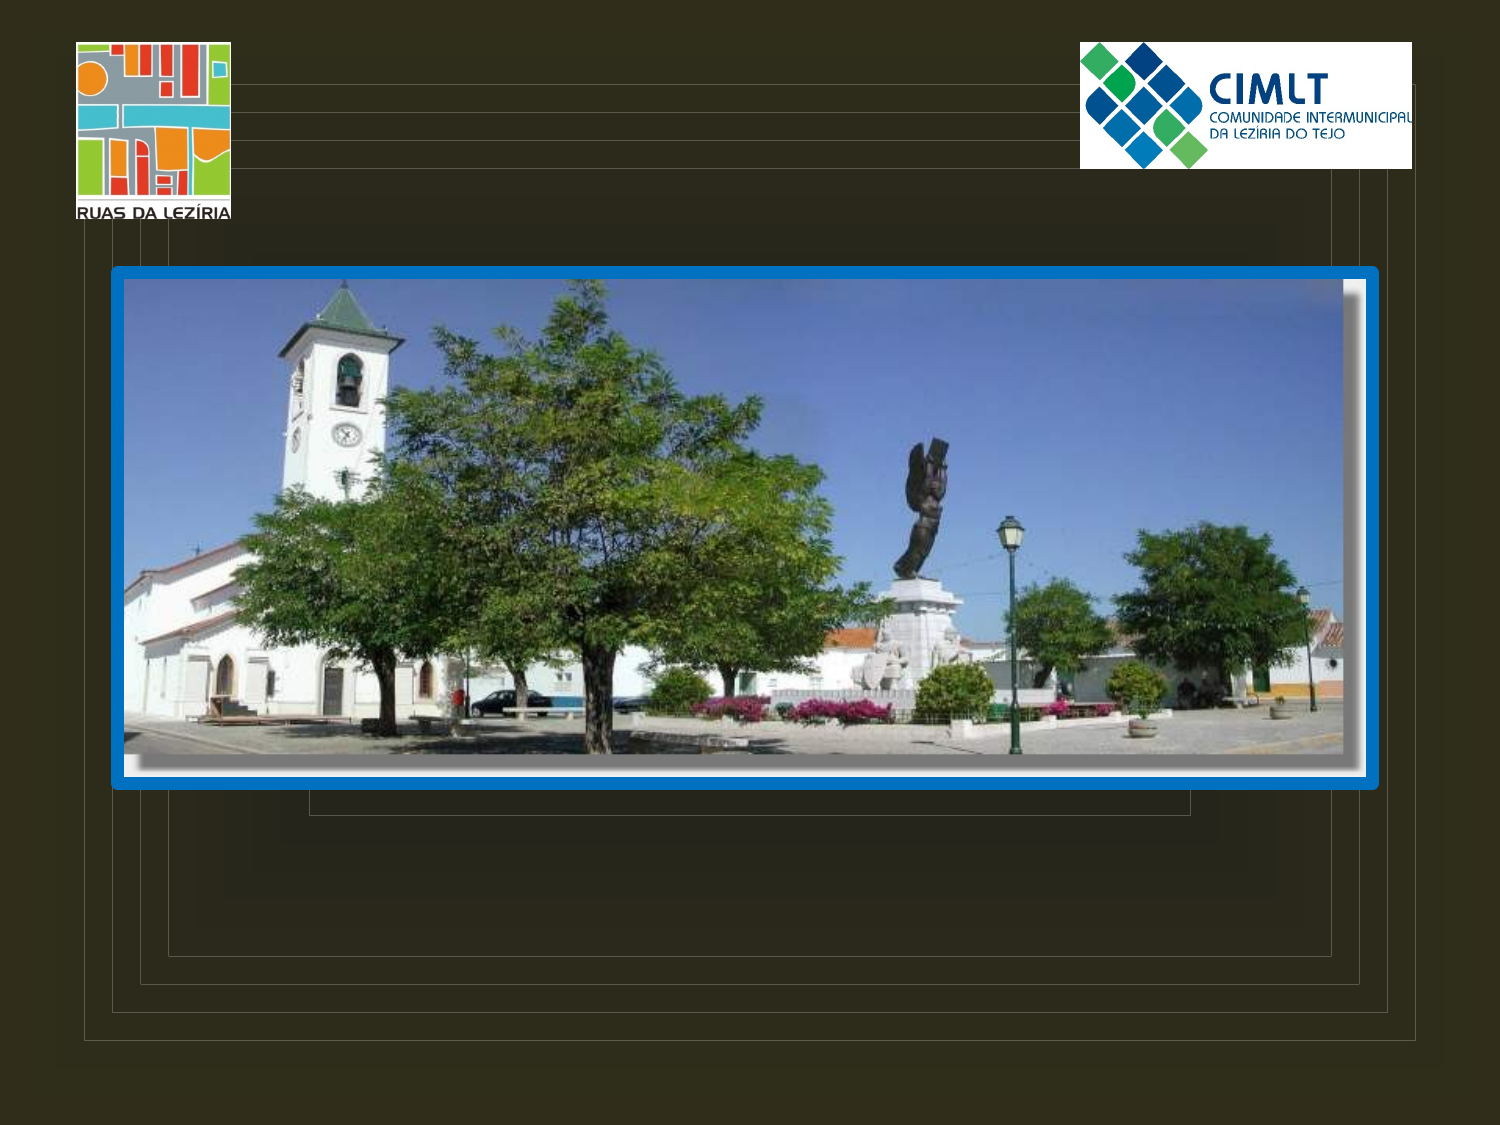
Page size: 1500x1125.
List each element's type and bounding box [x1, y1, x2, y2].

picture [76, 42, 231, 219]
picture [123, 278, 1367, 778]
picture [1080, 42, 1412, 169]
